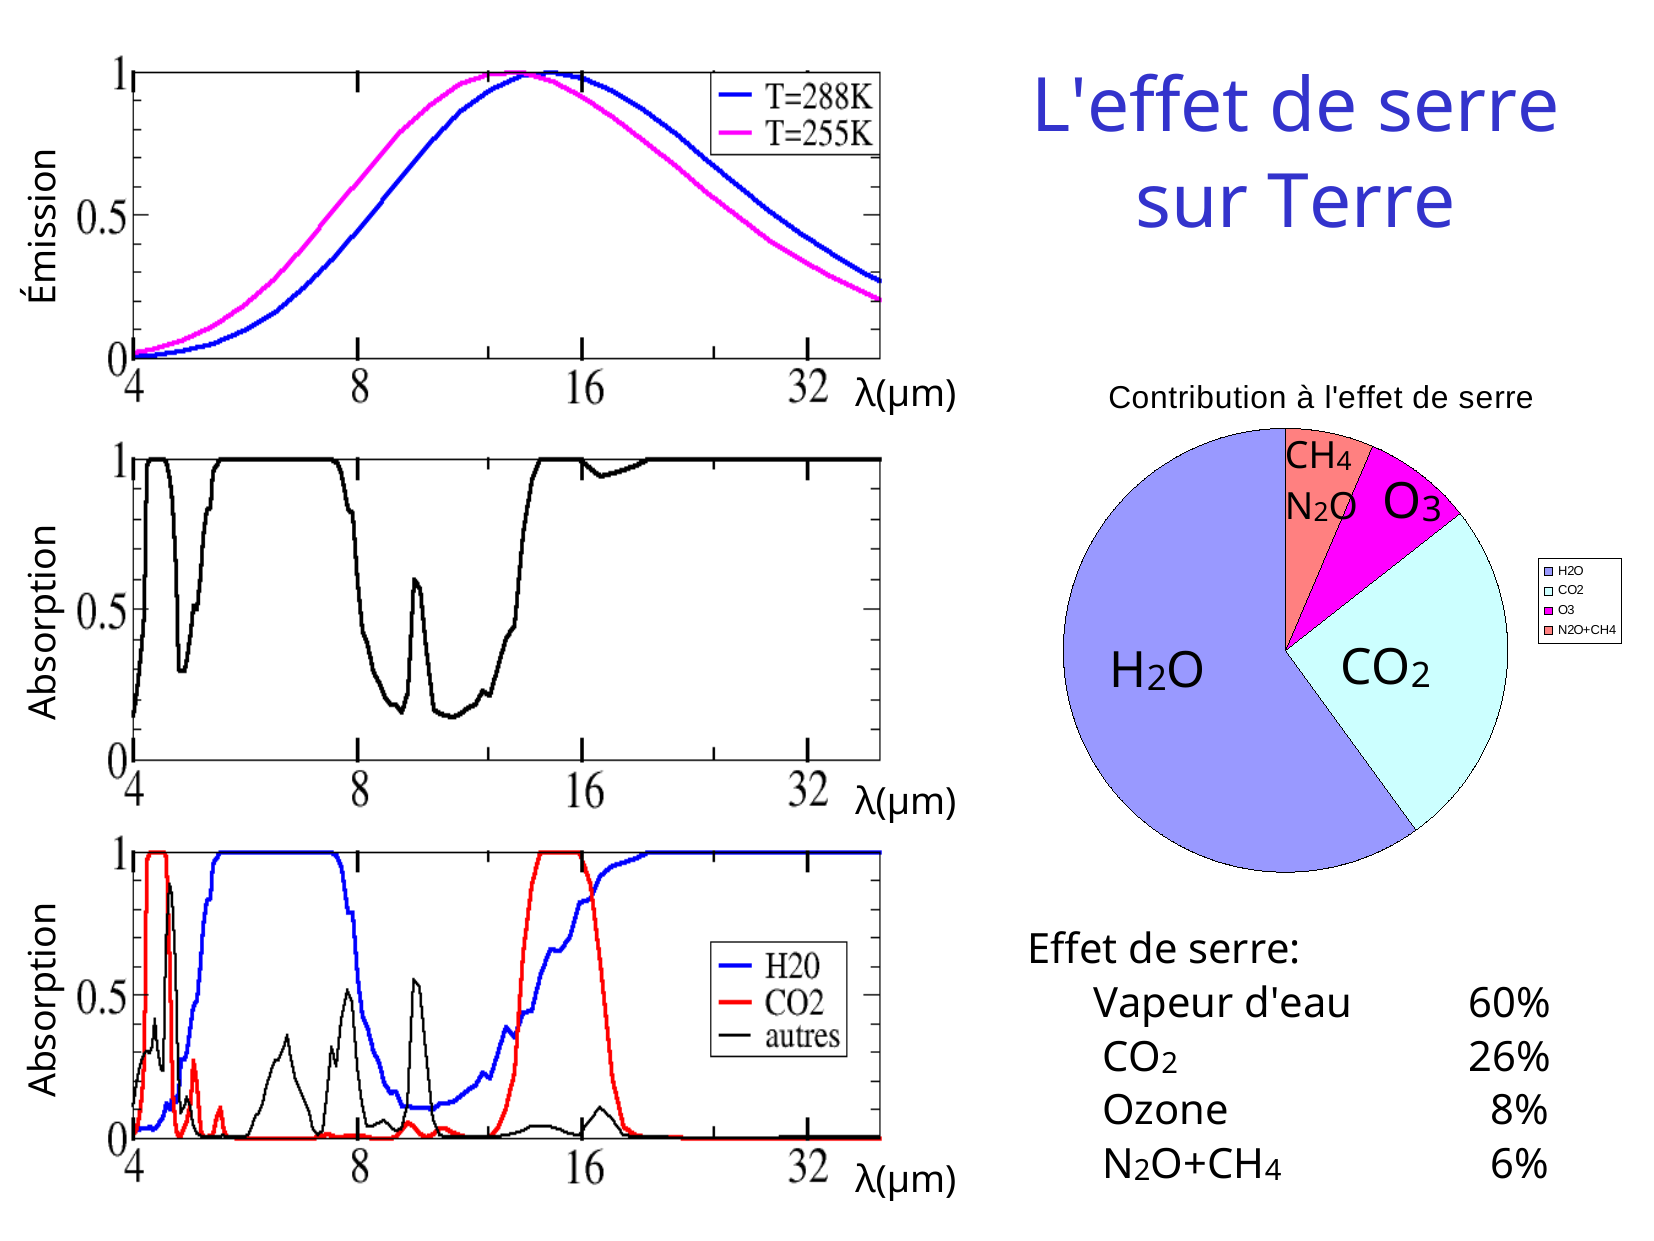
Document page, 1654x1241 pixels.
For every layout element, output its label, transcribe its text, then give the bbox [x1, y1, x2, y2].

chart [1024, 358, 1629, 884]
text_box CO2 [1340, 630, 1481, 699]
text_box O3 [1382, 464, 1506, 534]
picture [68, 439, 894, 1211]
text_box λ(μm) [830, 767, 994, 826]
text_box H2O [1109, 633, 1284, 703]
text_box Absorption [15, 827, 67, 1174]
text_box Absorption [15, 449, 67, 796]
text_box λ(μm) [830, 1145, 994, 1204]
text_box λ(μm) [830, 359, 994, 419]
text_box O3 [1426, 509, 1436, 519]
text_box Émission [15, 53, 67, 400]
text_box O3 [1426, 498, 1435, 507]
text_box L'effet de serre sur Terre [958, 47, 1633, 255]
picture [68, 53, 894, 431]
list Effet de serre: Vapeur d'eau 60% CO2 26% Ozone 8% N2O+CH4 6% [1012, 919, 1623, 1210]
text_box CH4 N2O [1285, 428, 1426, 531]
